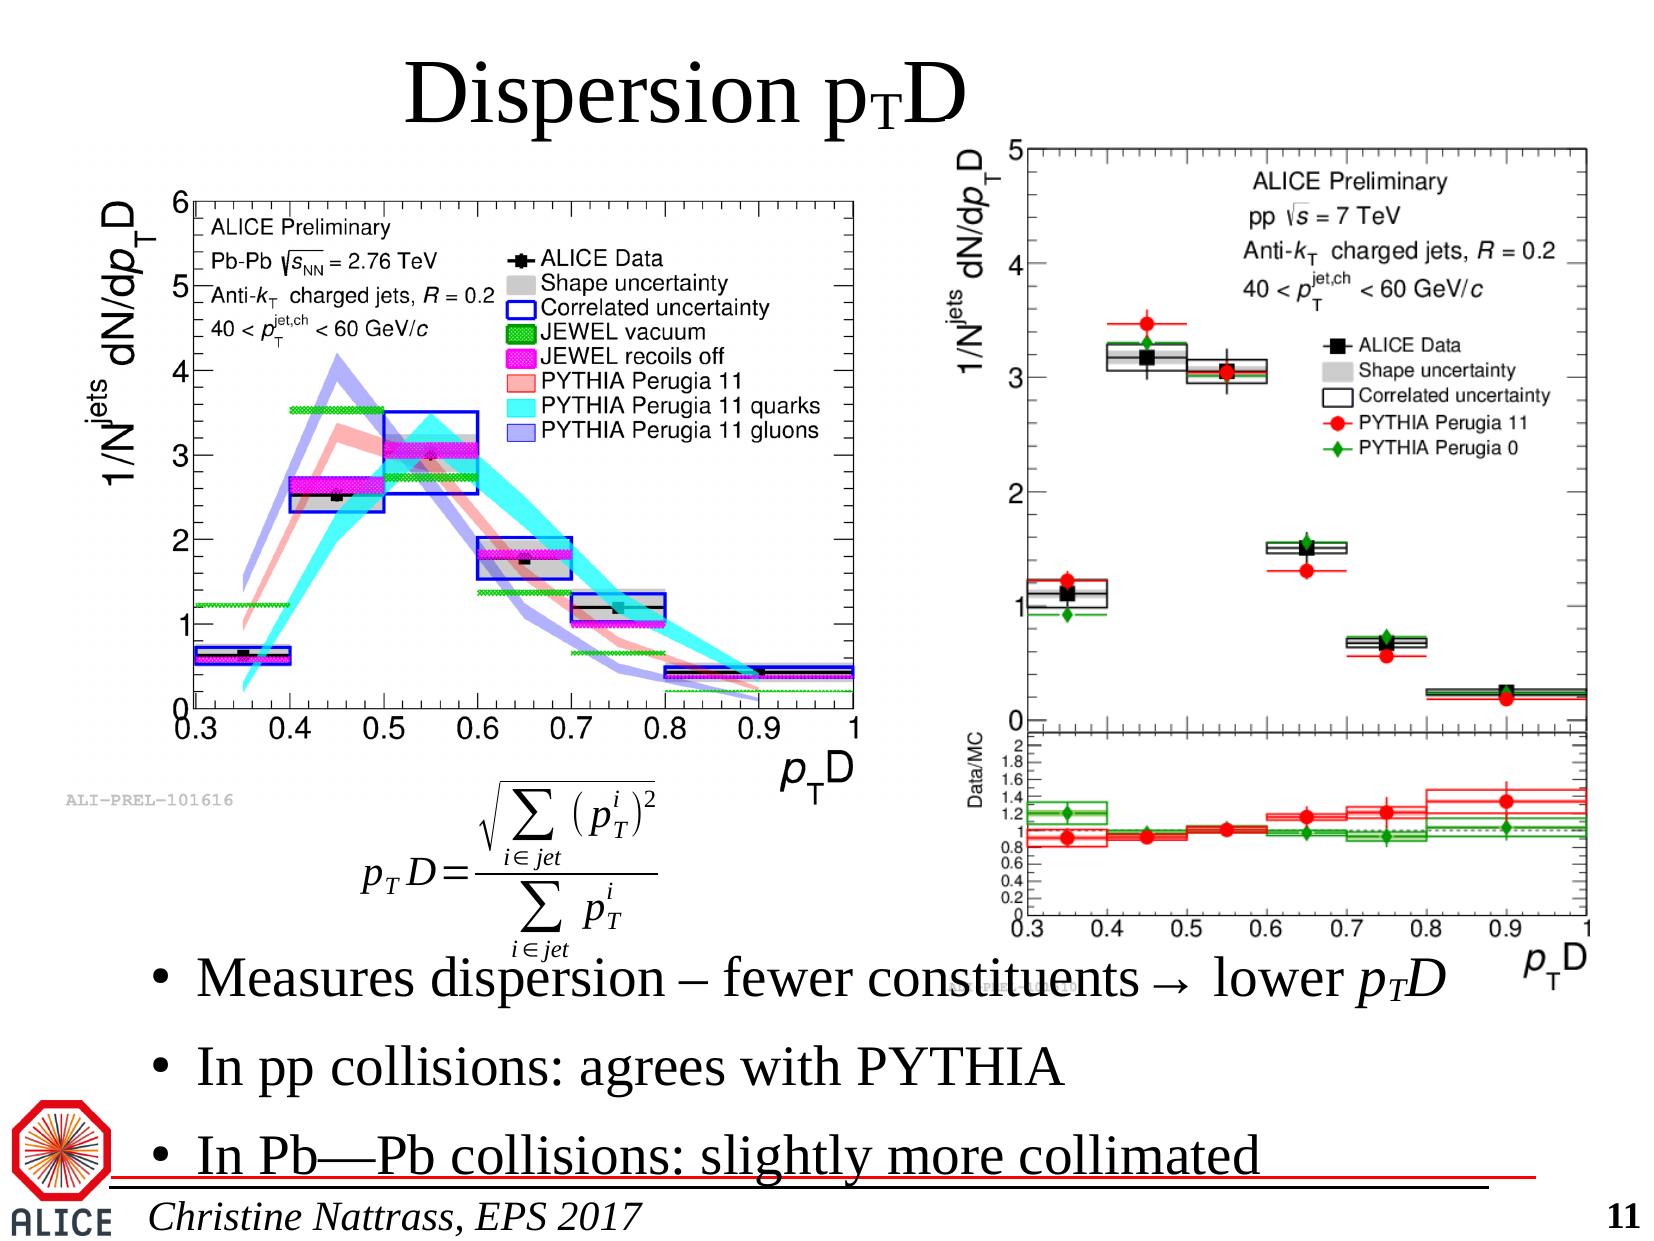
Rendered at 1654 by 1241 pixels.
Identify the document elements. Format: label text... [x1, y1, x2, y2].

picture [11, 1100, 111, 1236]
chart [351, 779, 667, 945]
picture [61, 134, 942, 811]
list Measures dispersion – fewer constituents→ lower pTD In pp collisions: agrees with PYTHIA In Pb—Pb collisions: slightly more collimated [135, 945, 1591, 1192]
title Dispersion pTD [82, 25, 1291, 158]
picture [945, 119, 1621, 995]
